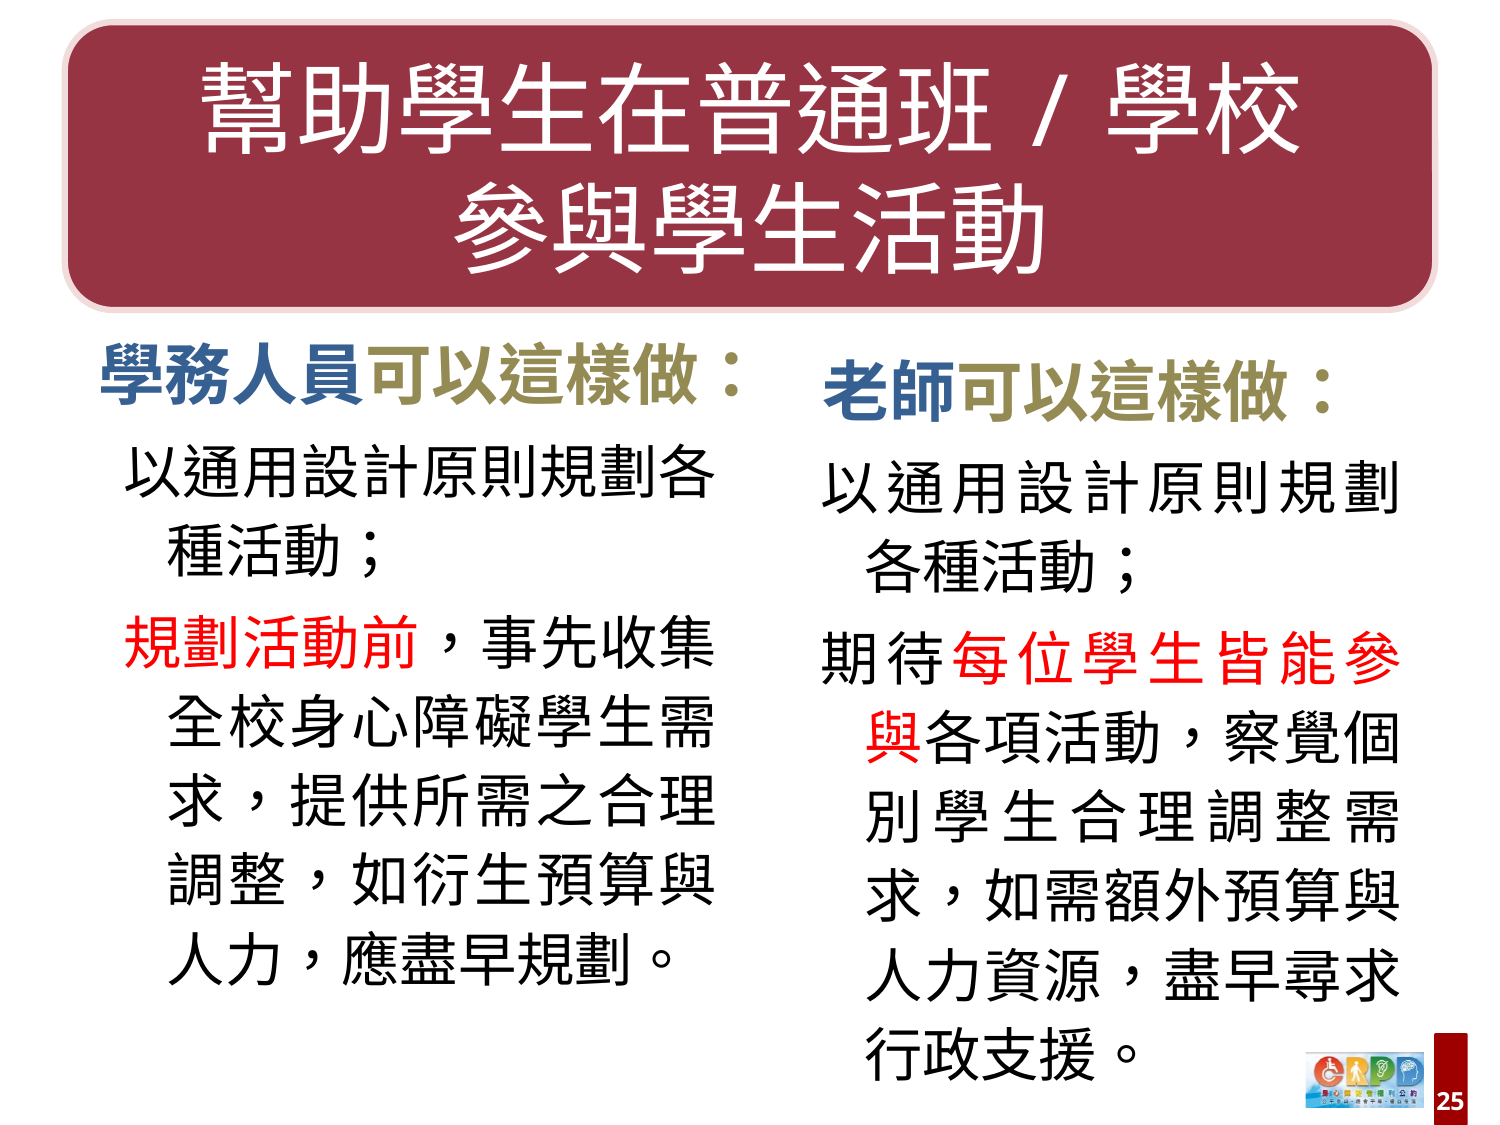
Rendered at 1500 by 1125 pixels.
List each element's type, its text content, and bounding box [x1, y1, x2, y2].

text_box 學務人員可以這樣做： 以通用設計原則規劃各種活動； 規劃活動前，事先收集全校身心障礙學生需求，提供所需之合理調整，如衍生預算與人力，應盡早規劃。 [64, 326, 733, 1001]
text_box 老師可以這樣做： 以通用設計原則規劃各種活動； 期待每位學生皆能參與各項活動，察覺個別學生合理調整需求，如需額外預算與人力資源，盡早尋求行政支援。 [762, 342, 1417, 1061]
text_box 25 [1416, 1076, 1485, 1125]
text_box 幫助學生在普通班/學校 參與學生活動 [64, 22, 1436, 310]
